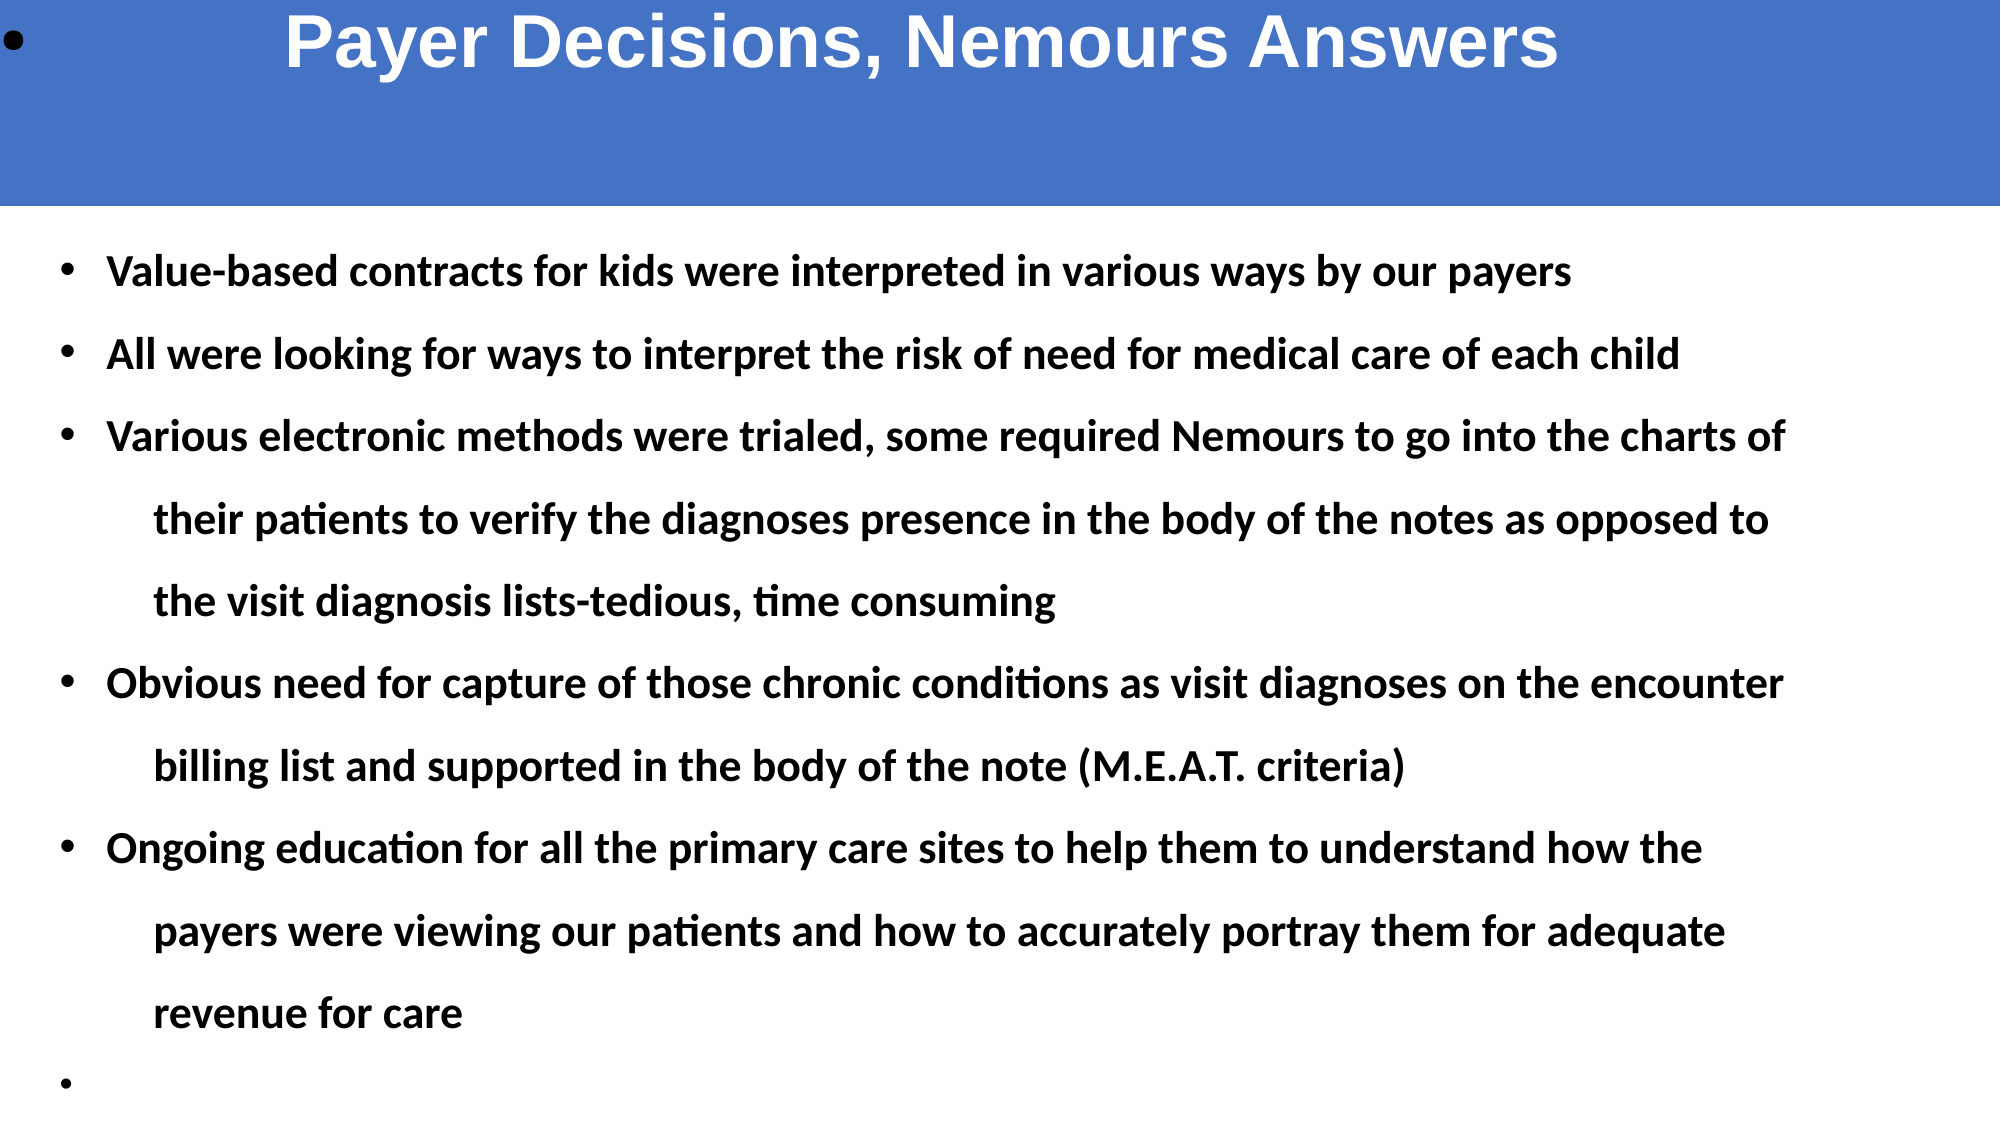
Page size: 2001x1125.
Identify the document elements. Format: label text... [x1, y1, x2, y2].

table_header Payer Decisions, Nemours Answers [0, 0, 2000, 206]
text_box Value-based contracts for kids were interpreted in various ways by our payers All were looking for ways to interpret the risk of need for medical care of each child Various electronic methods were trialed, some required Nemours to go into the charts of their patients to verify the diagnoses presence in the body of the notes as opposed to the visit diagnosis lists-tedious, time consuming Obvious need for capture of those chronic conditions as visit diagnoses on the encounter billing list and supported in the body of the note (M.E.A.T. criteria) Ongoing education for all the primary care sites to help them to understand how the payers were viewing our patients and how to accurately portray them for adequate revenue for care [44, 206, 1806, 1116]
